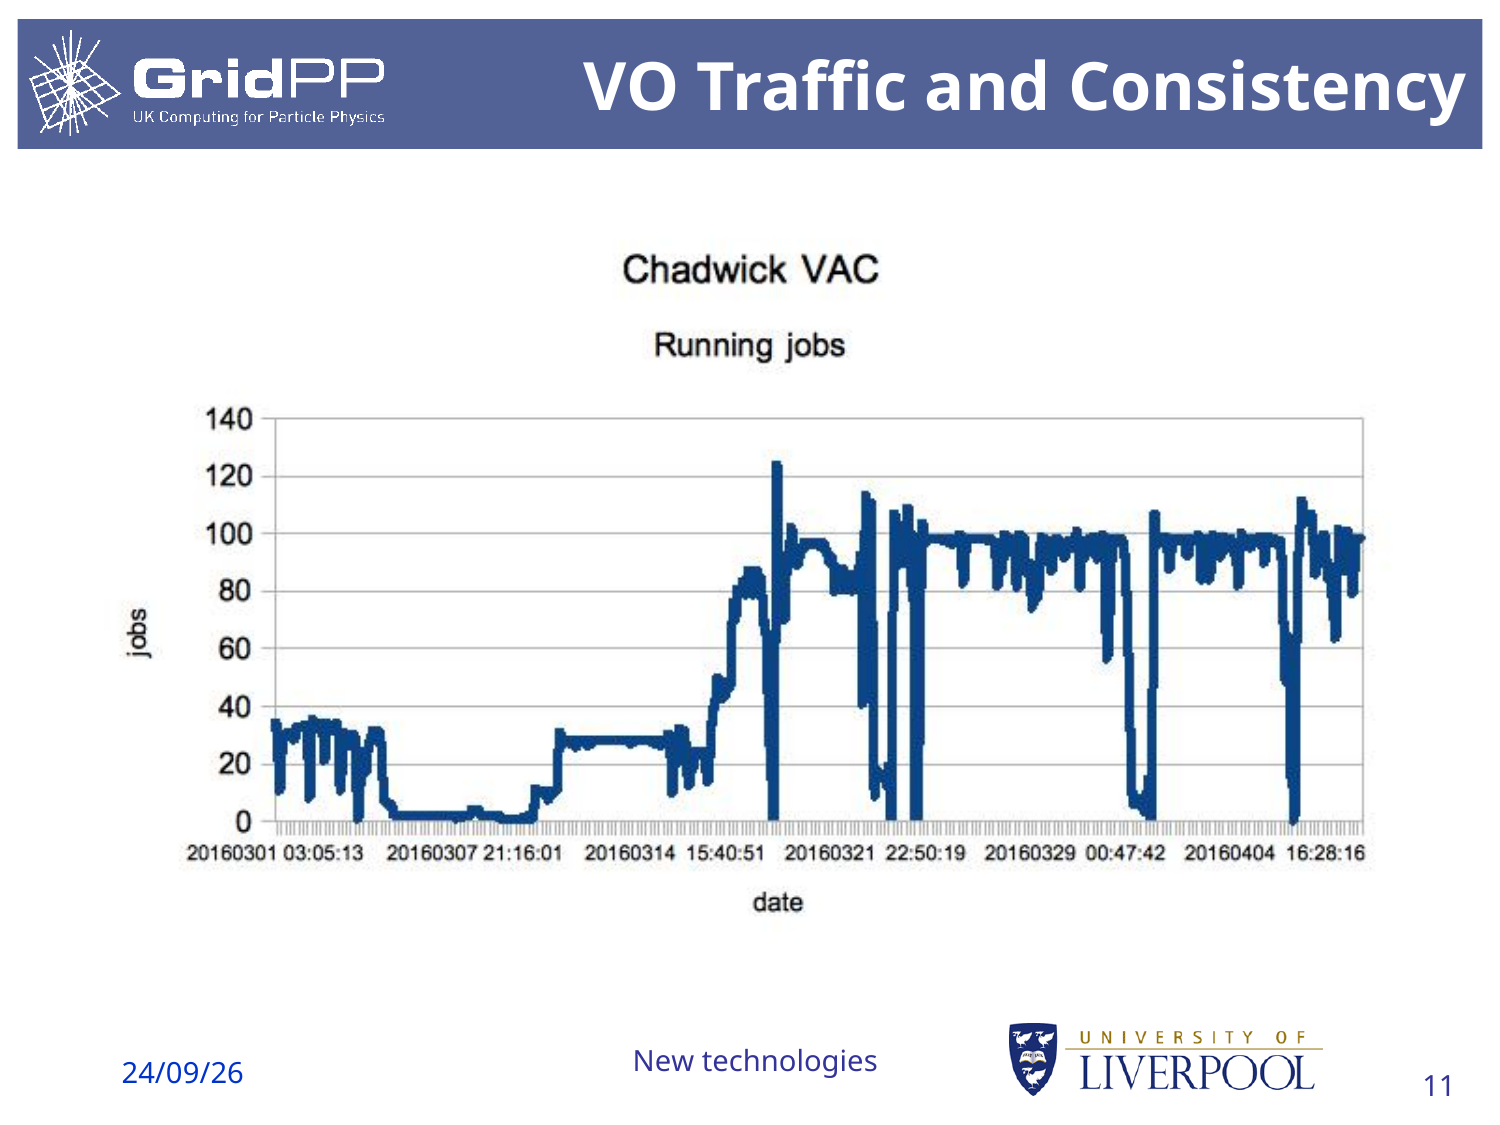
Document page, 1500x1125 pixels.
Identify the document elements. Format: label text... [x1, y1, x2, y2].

text_box 12/04/16 [29, 1046, 337, 1095]
picture [29, 30, 384, 136]
picture [1009, 1023, 1323, 1096]
text_box New technologies [536, 1034, 975, 1094]
title VO Traffic and Consistency [513, 19, 1483, 149]
text_box <number> [1388, 1059, 1471, 1094]
picture [75, 209, 1426, 961]
